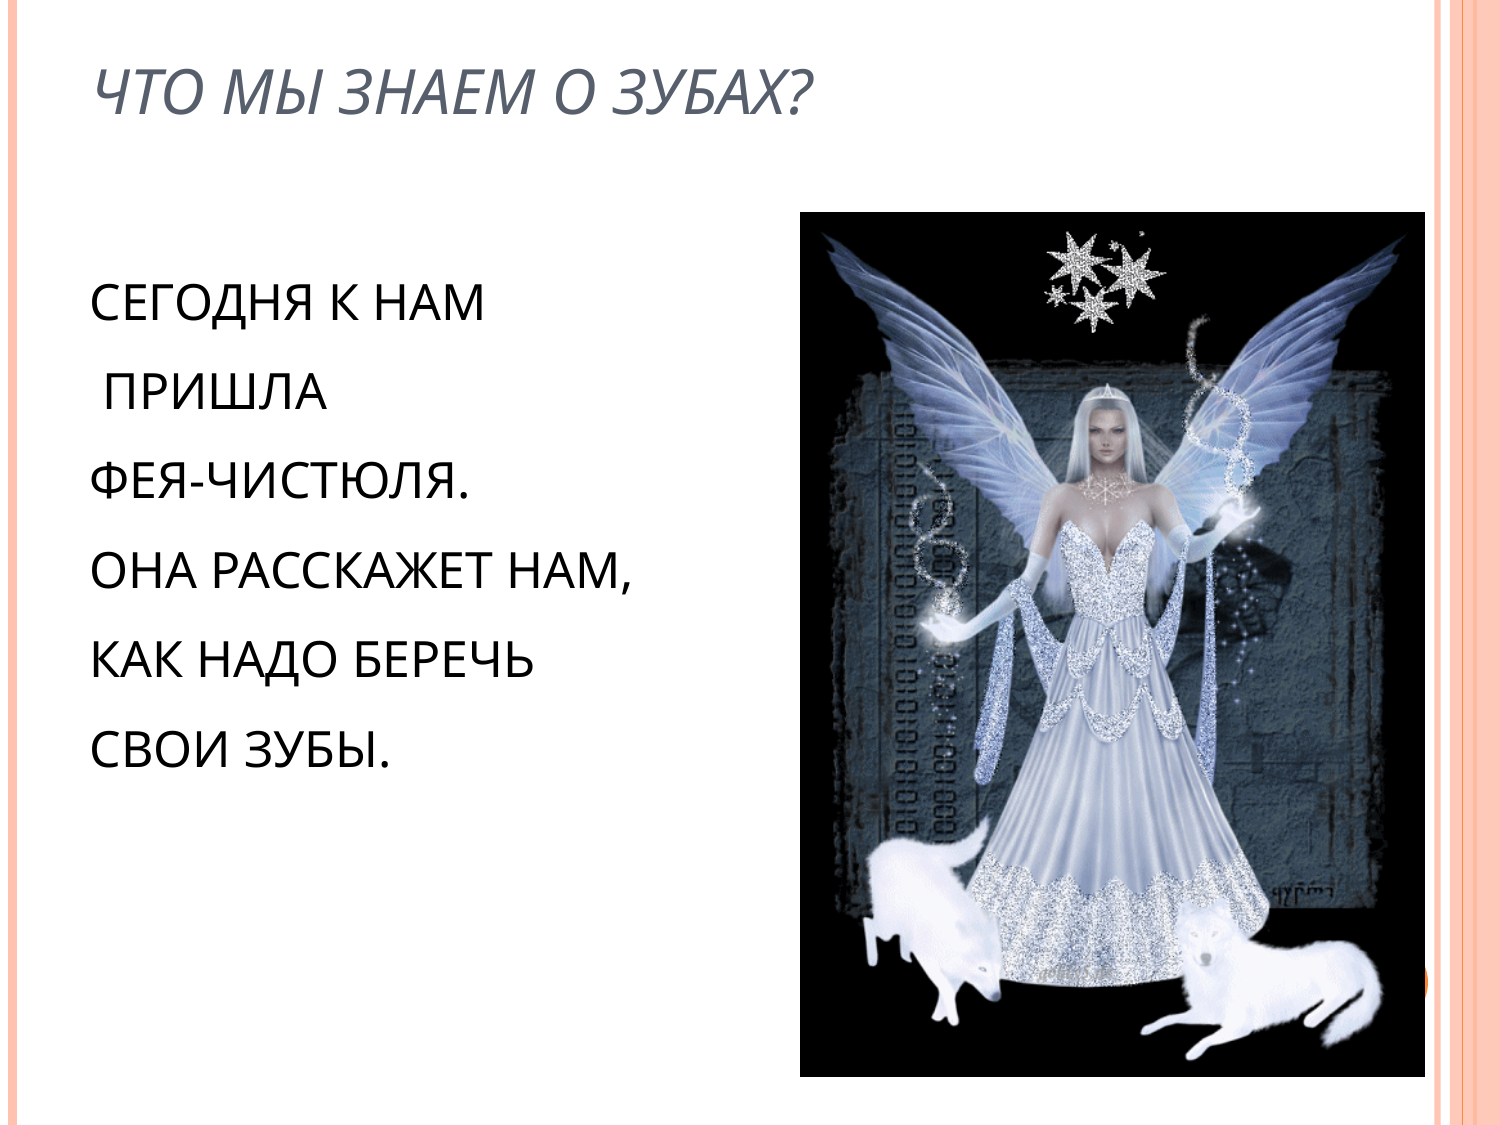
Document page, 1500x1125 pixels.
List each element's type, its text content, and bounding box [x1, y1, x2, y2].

picture [800, 212, 1425, 1077]
list СЕГОДНЯ К НАМ ПРИШЛА ФЕЯ-ЧИСТЮЛЯ. ОНА РАССКАЖЕТ НАМ, КАК НАДО БЕРЕЧЬ СВОИ ЗУБЫ. [75, 262, 800, 1062]
title ЧТО МЫ ЗНАЕМ О ЗУБАХ? [75, 45, 1300, 233]
